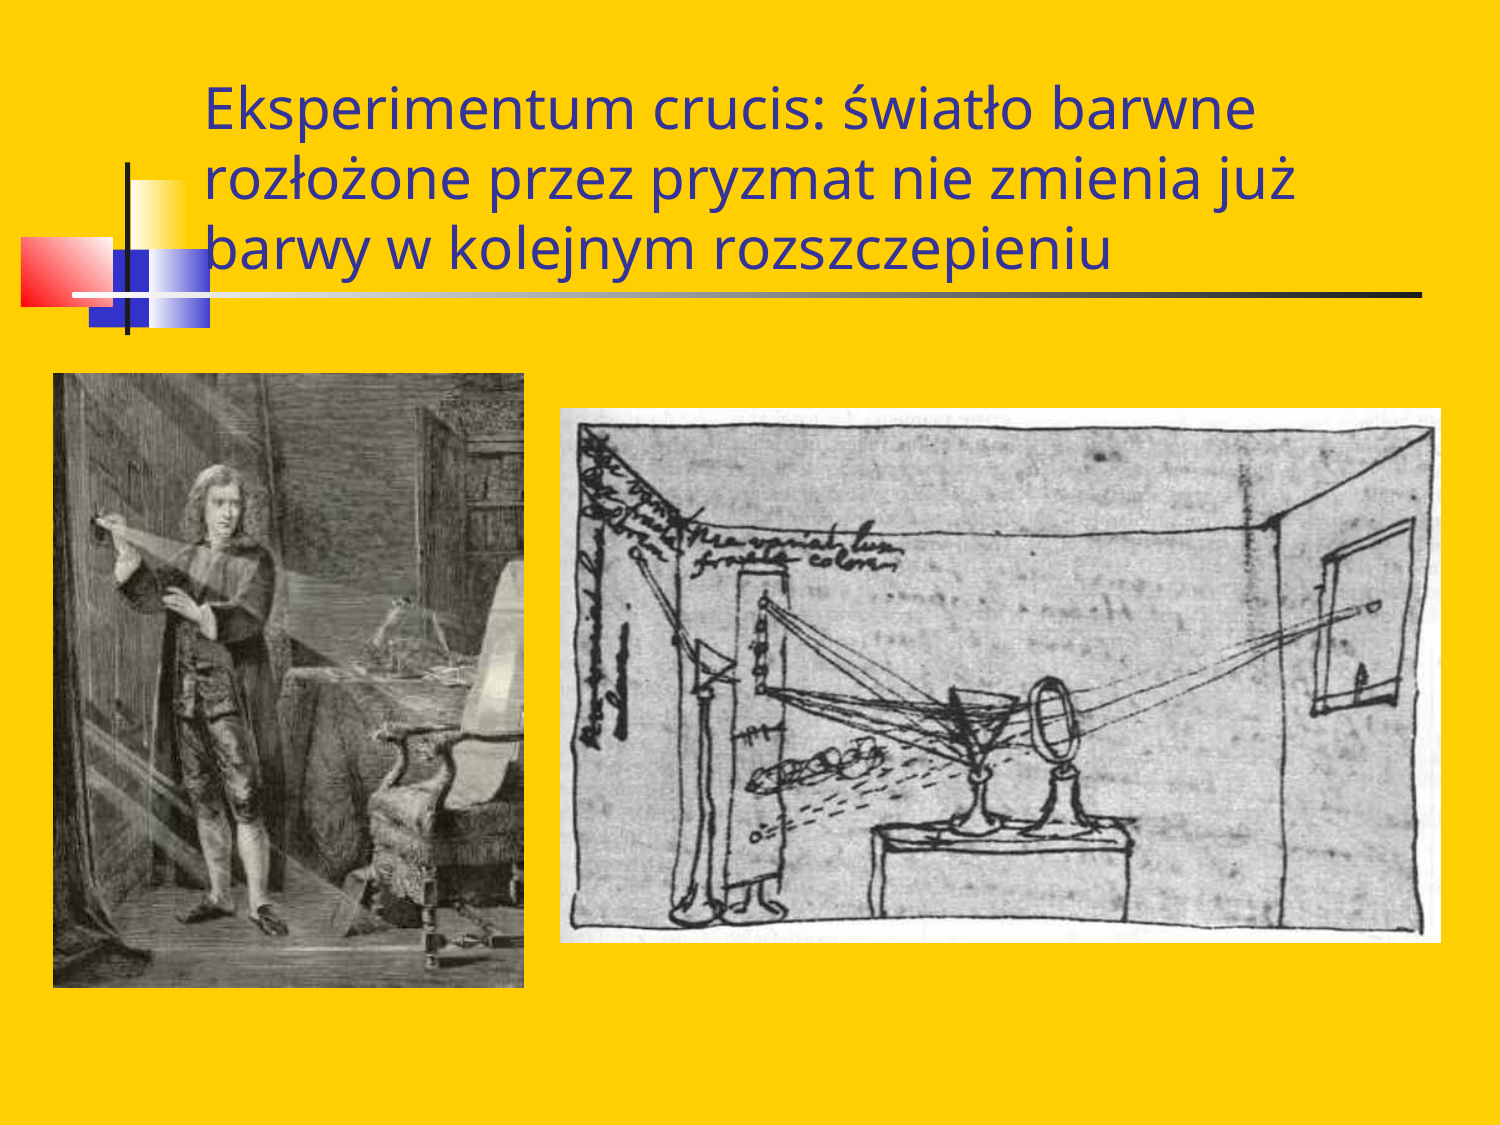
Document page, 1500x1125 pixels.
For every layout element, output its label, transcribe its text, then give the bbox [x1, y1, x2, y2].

title Eksperimentum crucis: światło barwne rozłożone przez pryzmat nie zmienia już barwy w kolejnym rozszczepieniu [188, 63, 1468, 289]
text_box [560, 408, 1441, 943]
text_box [53, 373, 524, 988]
